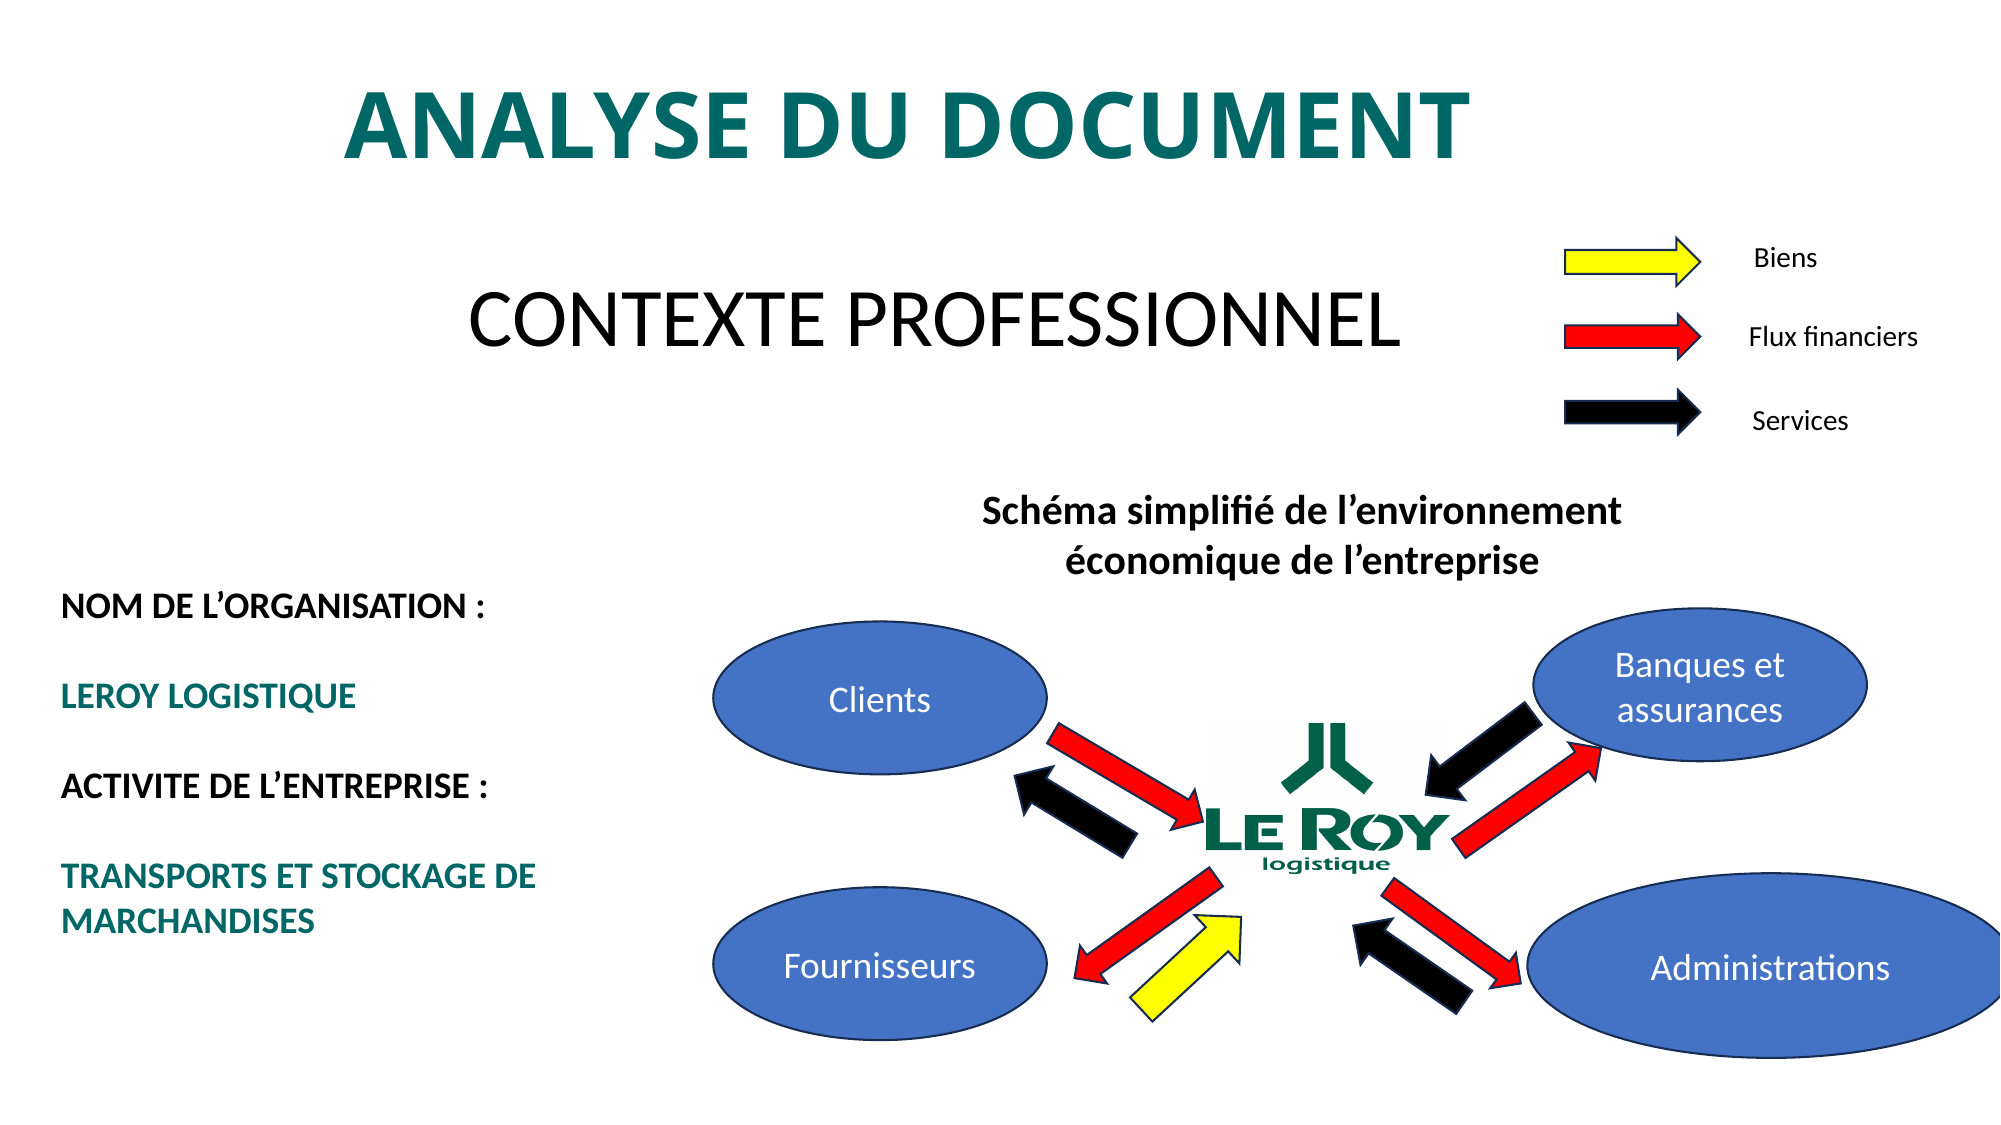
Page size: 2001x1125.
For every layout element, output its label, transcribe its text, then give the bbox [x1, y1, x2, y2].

text_box [1425, 702, 1542, 801]
text_box Fournisseurs [713, 887, 1047, 1041]
text_box [1452, 742, 1601, 859]
text_box [1565, 389, 1701, 435]
text_box [1381, 878, 1521, 989]
text_box [1074, 867, 1223, 984]
text_box [1565, 314, 1701, 360]
text_box Services [1737, 393, 1952, 445]
text_box CONTEXTE PROFESSIONNEL [410, 255, 1480, 372]
text_box Flux financiers [1733, 309, 1948, 361]
text_box Clients [713, 621, 1047, 775]
text_box Administrations [1527, 873, 2000, 1058]
text_box Banques et assurances [1533, 608, 1867, 762]
picture [1206, 723, 1450, 874]
text_box Schéma simplifié de l’environnement économique de l’entreprise [919, 475, 1686, 592]
text_box [1353, 918, 1473, 1014]
text_box NOM DE L’ORGANISATION : LEROY LOGISTIQUE ACTIVITE DE L’ENTREPRISE : TRANSPORTS ET STOCKAGE DE MARCHANDISES [45, 573, 611, 953]
text_box [1130, 915, 1242, 1022]
text_box [1047, 723, 1203, 830]
text_box [1014, 766, 1138, 858]
title ANALYSE DU DOCUMENT [45, 20, 1771, 238]
text_box Biens [1738, 231, 1953, 282]
text_box [1565, 237, 1701, 286]
